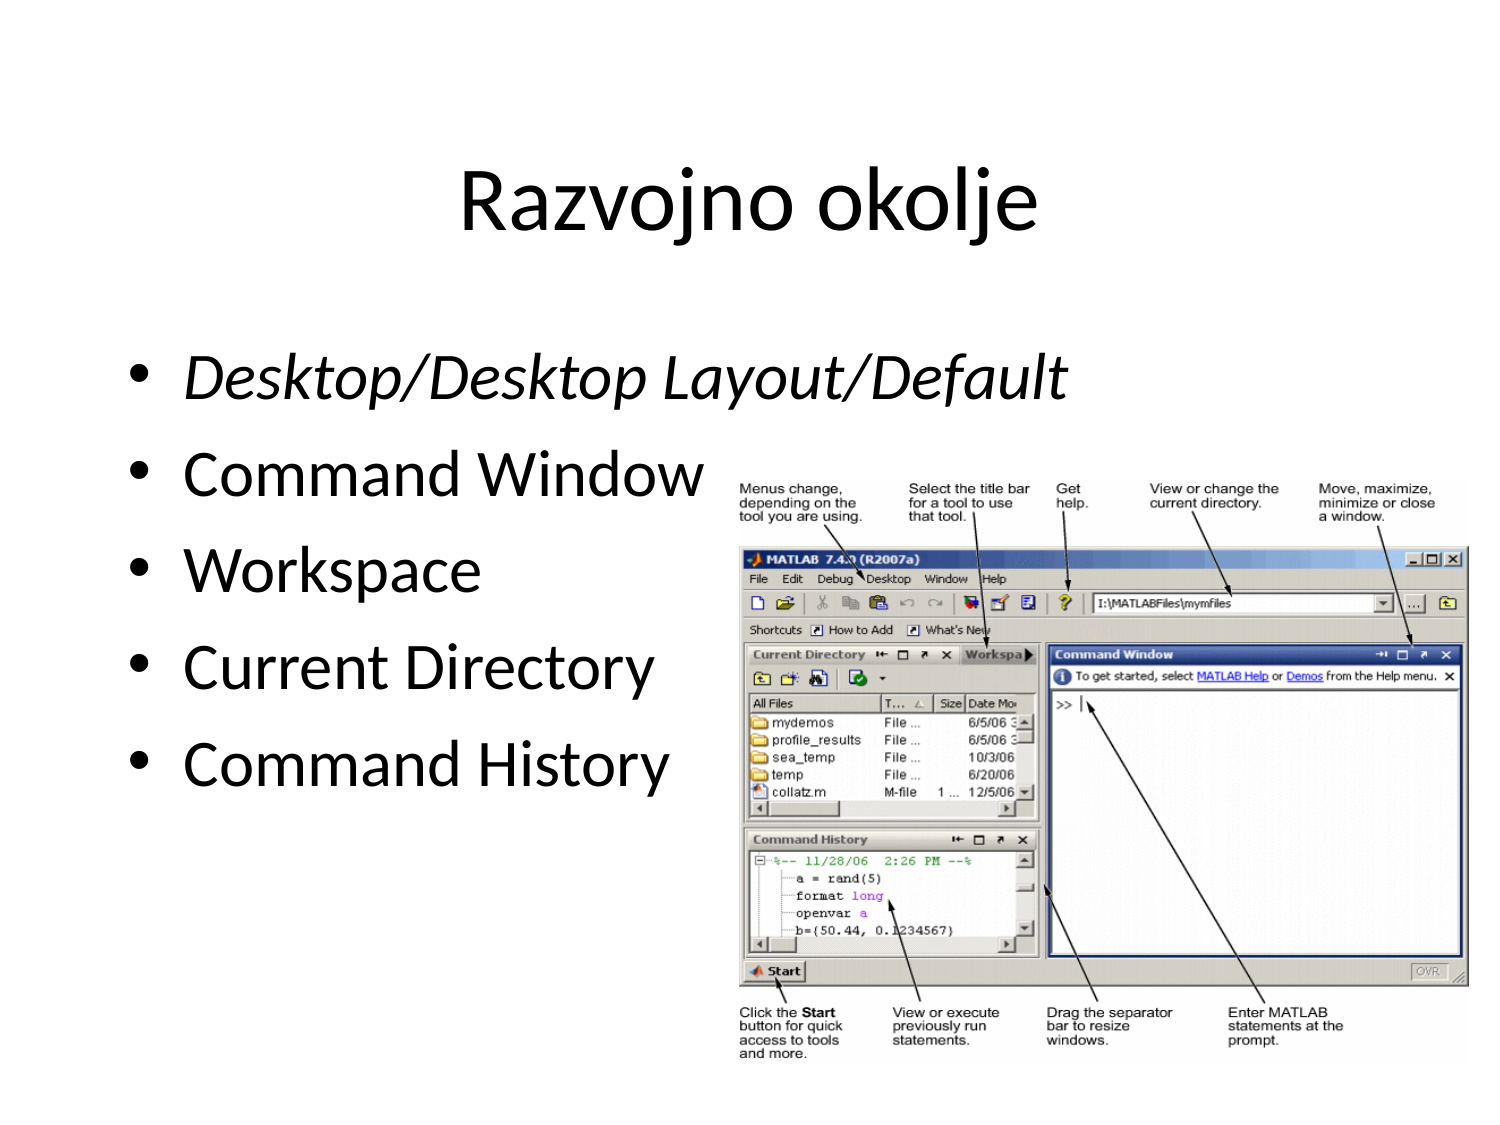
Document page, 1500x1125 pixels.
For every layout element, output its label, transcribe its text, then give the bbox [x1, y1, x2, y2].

title Razvojno okolje [112, 99, 1388, 288]
picture [738, 480, 1469, 1063]
list Desktop/Desktop Layout/Default Command Window Workspace Current Directory Command History [112, 324, 1383, 1001]
